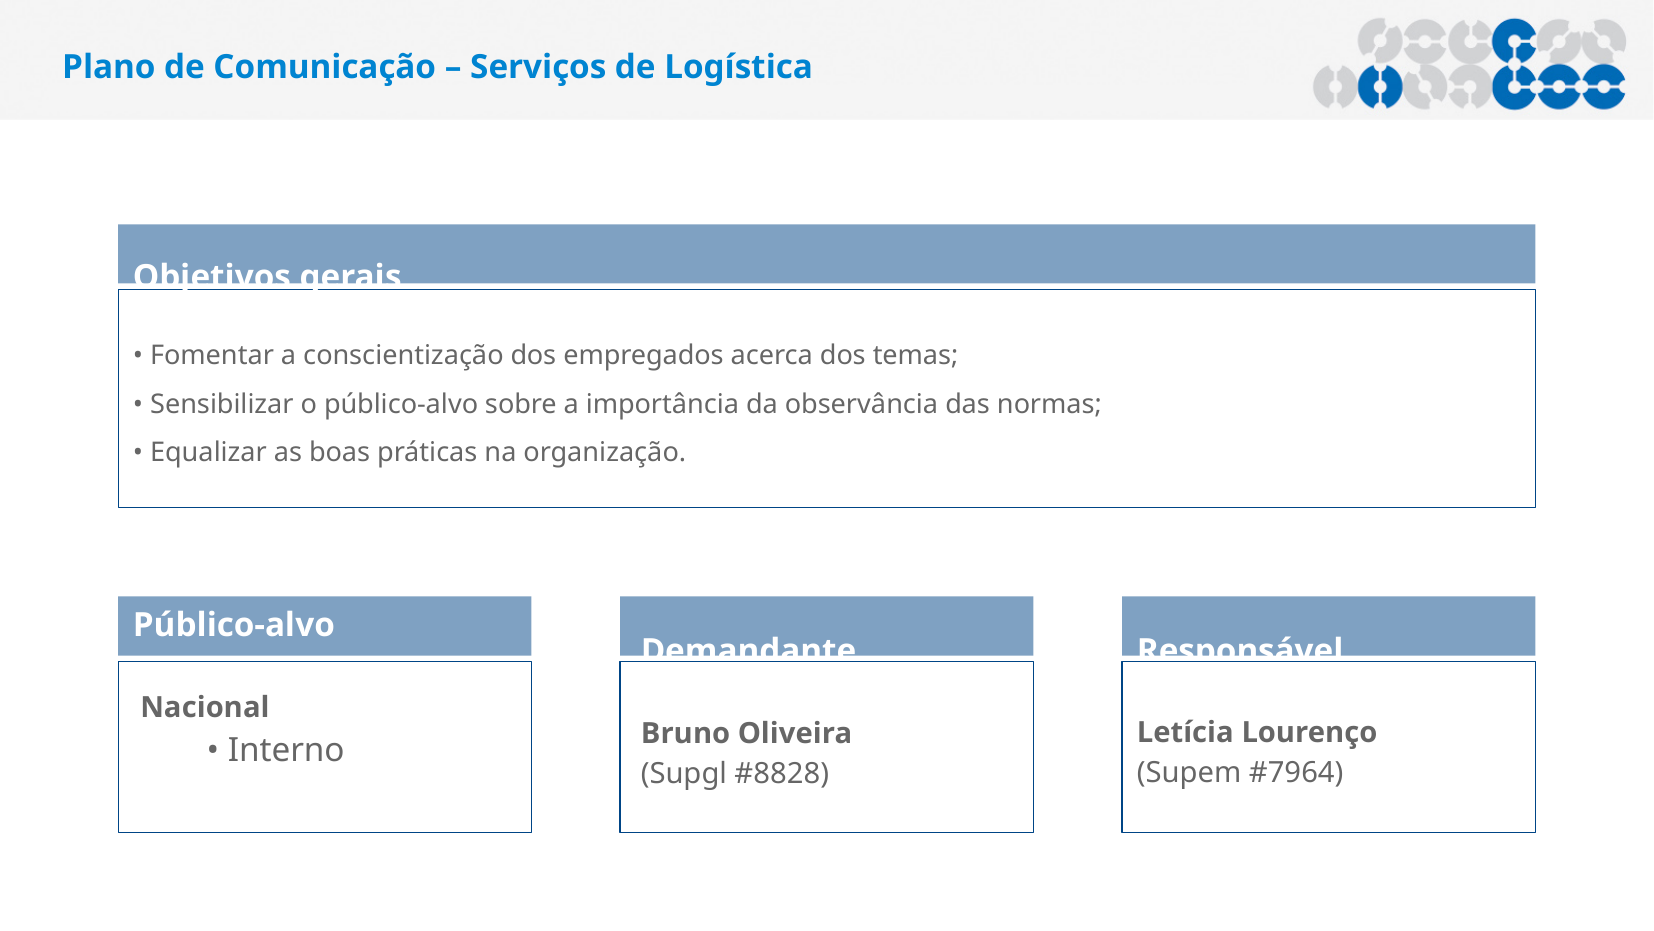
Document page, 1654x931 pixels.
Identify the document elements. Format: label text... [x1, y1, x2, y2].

text_box Objetivos gerais • Fomentar a conscientização dos empregados acerca dos temas; • Sensibilizar o público-alvo sobre a importância da observância das normas; • Equalizar as boas práticas na organização. [118, 222, 1536, 931]
text_box Plano de Comunicação – Serviços de Logística [47, 35, 1300, 102]
picture [0, 0, 1654, 931]
